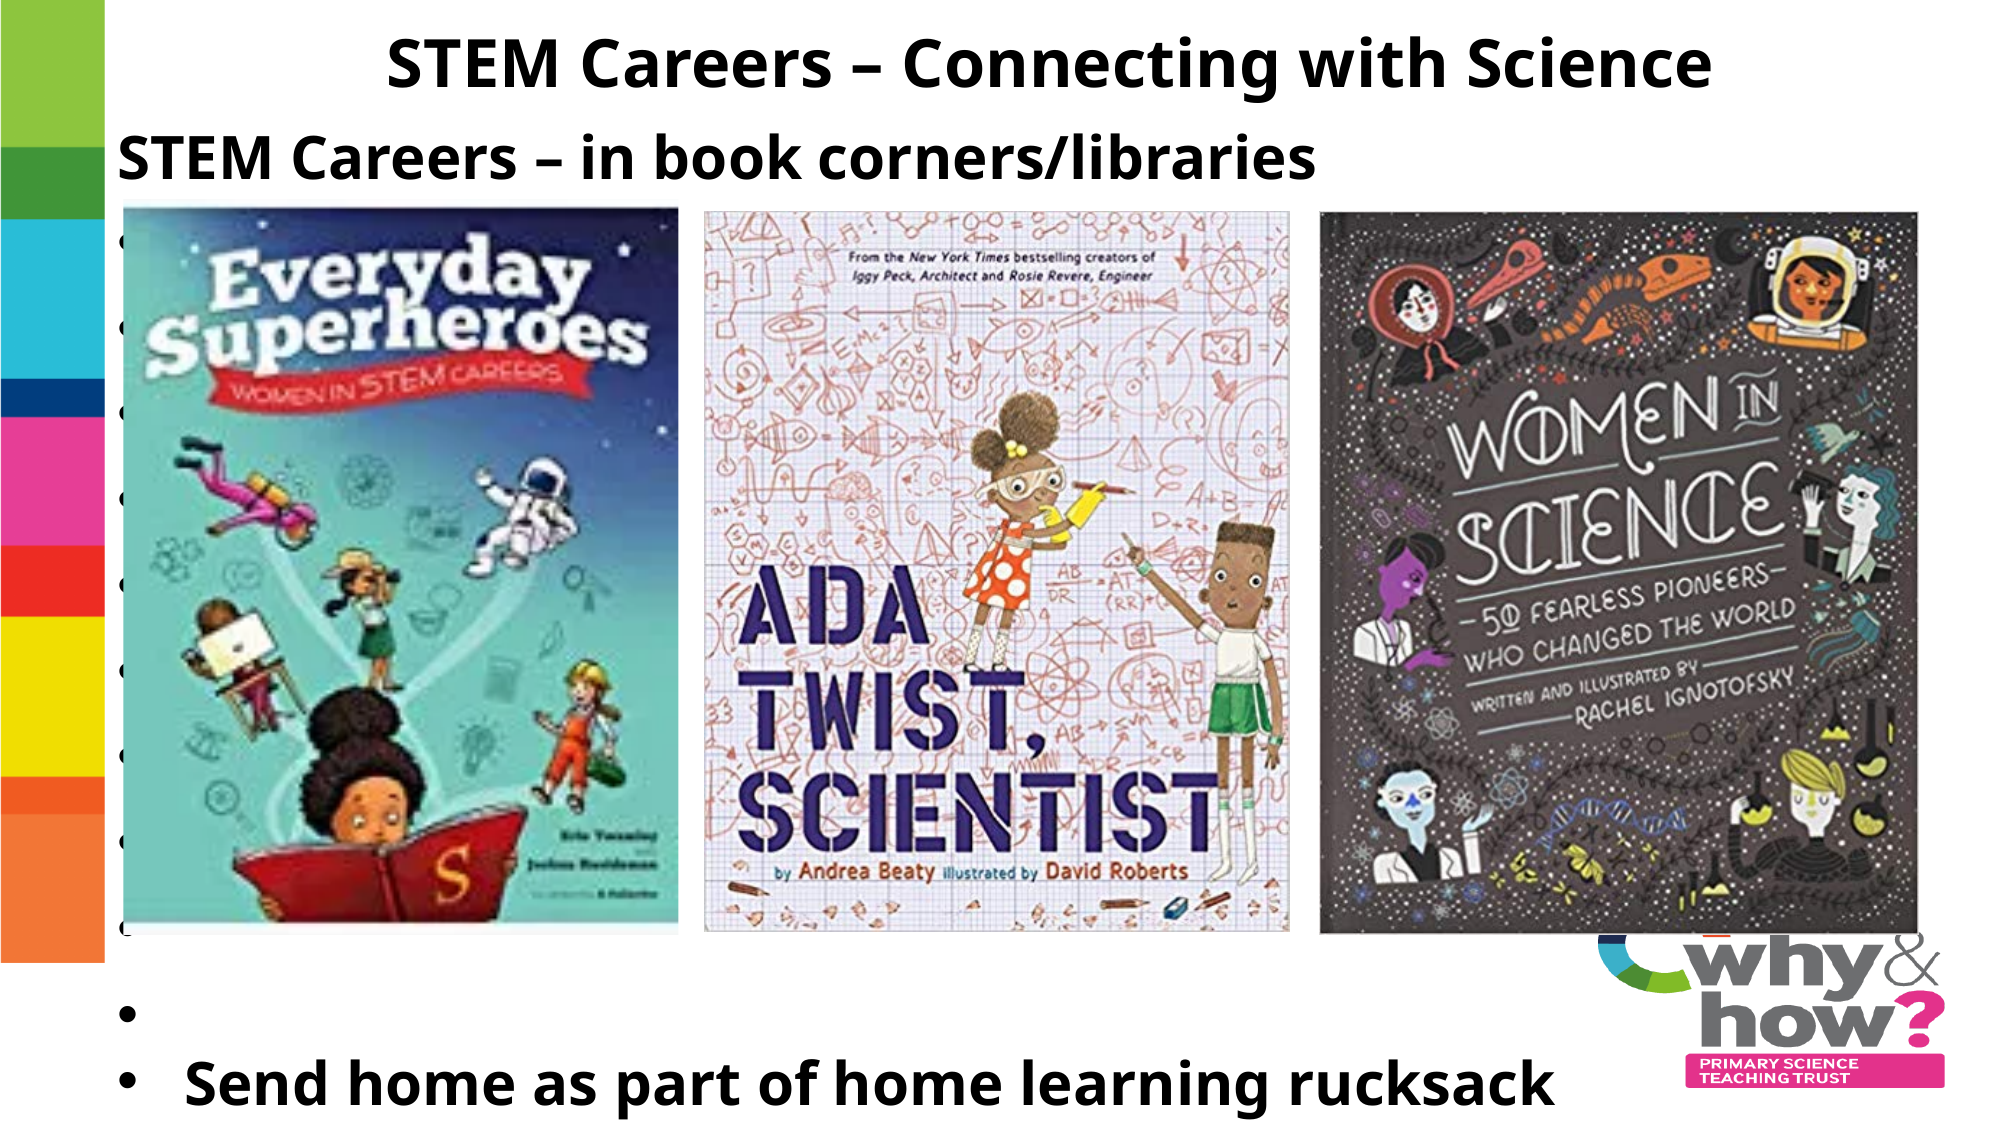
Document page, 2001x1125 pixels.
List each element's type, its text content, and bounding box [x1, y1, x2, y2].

picture [123, 199, 679, 935]
picture [1319, 211, 1919, 935]
text_box STEM Careers – Connecting with Science [102, 22, 2000, 131]
text_box STEM Careers – in book corners/libraries Send home as part of home learning rucksack [102, 131, 2000, 1125]
picture [704, 211, 1290, 932]
